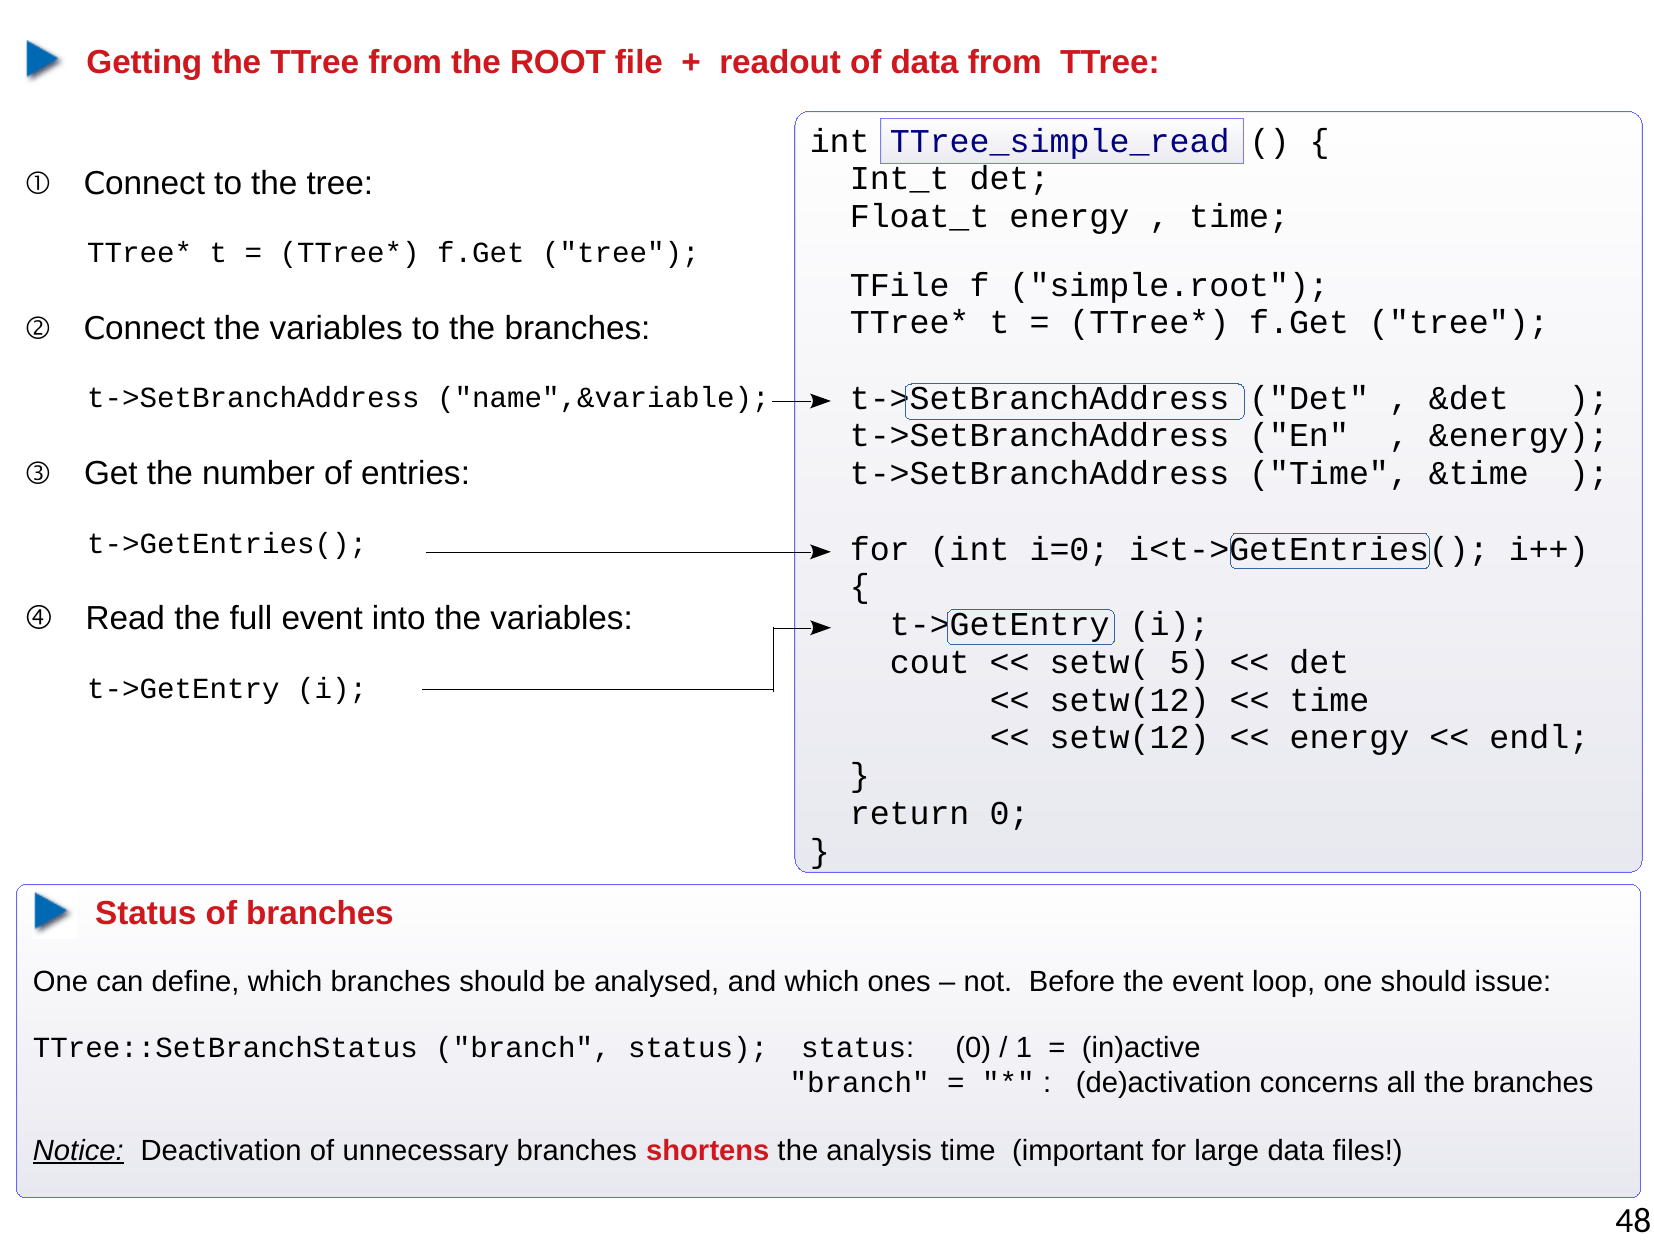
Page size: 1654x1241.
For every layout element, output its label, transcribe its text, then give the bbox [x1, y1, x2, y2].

text_box int TTree_simple_read () { Int_t det; Float_t energy , time; TFile f ("simple.root"); TTree* t = (TTree*) f.Get ("tree"); t->SetBranchAddress ("Det" , &det ); t->SetBranchAddress ("En" , &energy); t->SetBranchAddress ("Time", &time ); for (int i=0; i<t->GetEntries(); i++) { t->GetEntry (i); cout << setw( 5) << det << setw(12) << time << setw(12) << energy << endl; } return 0; } [795, 117, 1643, 850]
text_box Status of branches One can define, which branches should be analysed, and which ones – not. Before the event loop, one should issue: TTree::SetBranchStatus ("branch", status); status: (0) / 1 = (in)active "branch" = "*" : (de)activation concerns all the branches Notice: Deactivation of unnecessary branches shortens the analysis time (important for large data files!) [18, 850, 1654, 1207]
text_box [1210, 111, 1640, 117]
text_box Getting the TTree from the ROOT file + readout of data from TTree:  Connect to the tree: TTree* t = (TTree*) f.Get ("tree");  Connect the variables to the branches: t->SetBranchAddress ("name",&variable); ③ Get the number of entries: t->GetEntries(); ④ Read the full event into the variables: t->GetEntry (i); [9, 0, 1210, 781]
